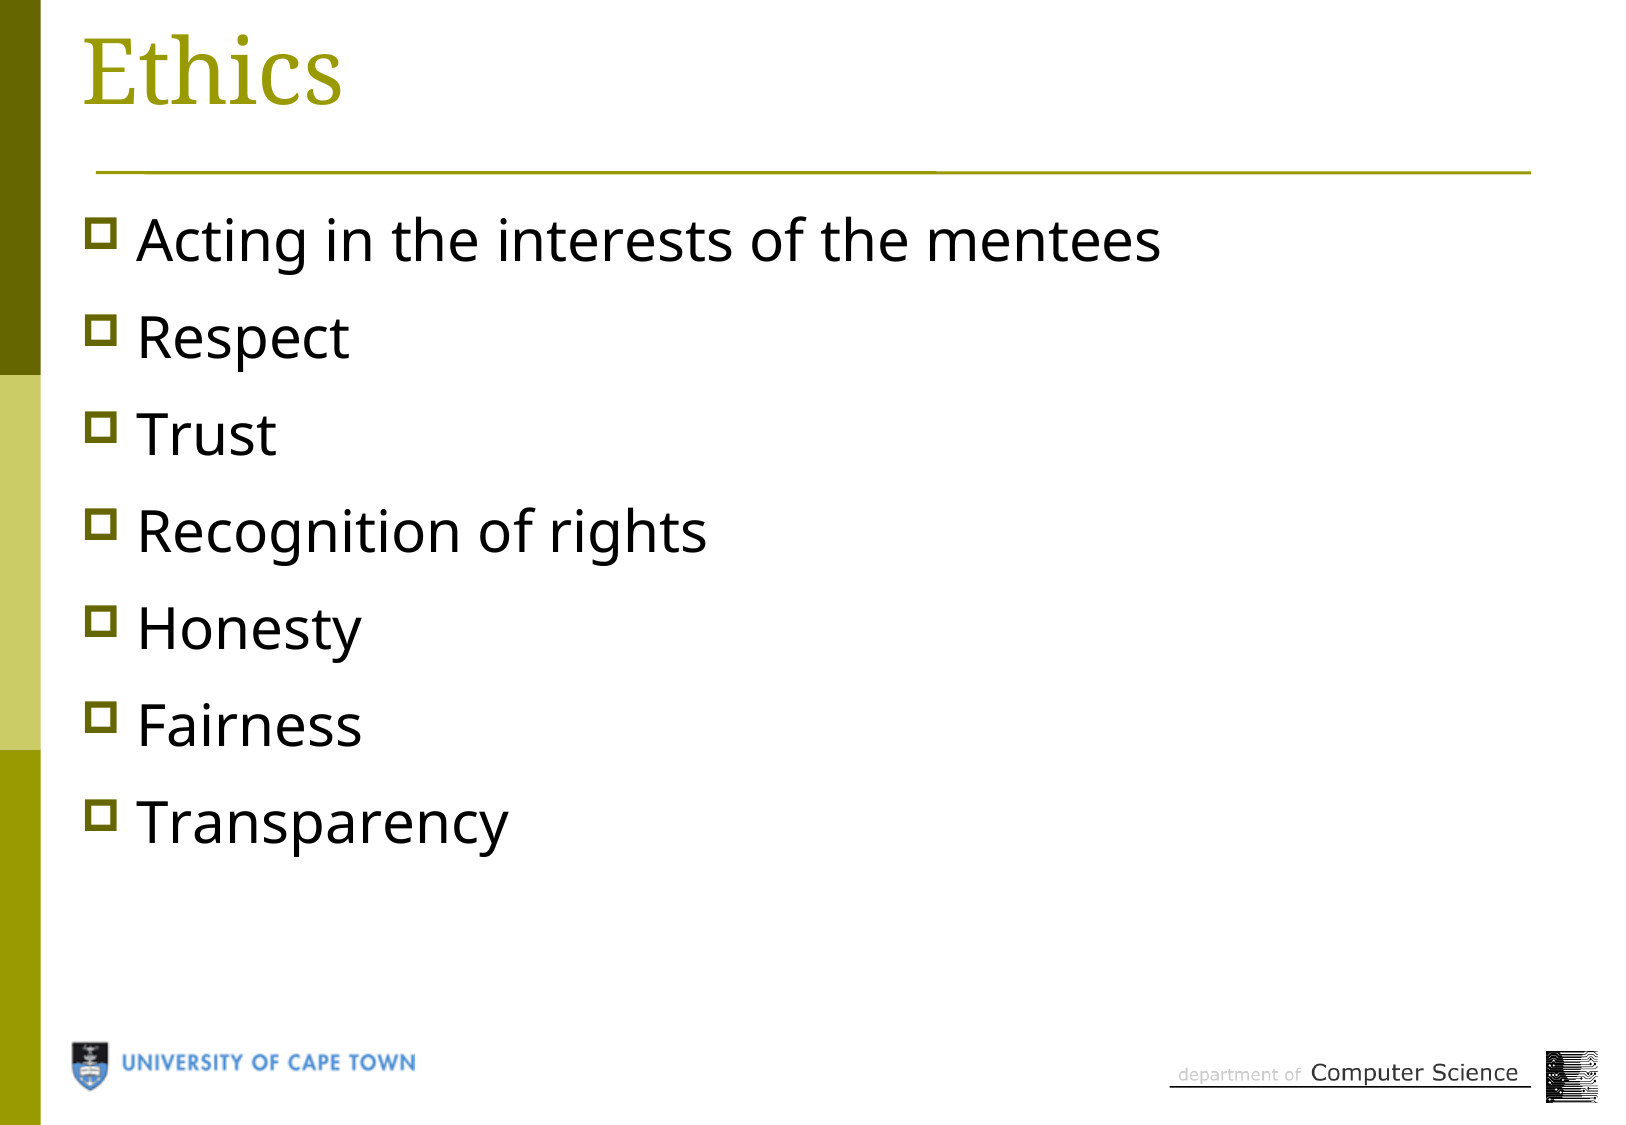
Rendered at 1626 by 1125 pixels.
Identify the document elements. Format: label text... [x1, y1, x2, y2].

list Acting in the interests of the mentees Respect Trust Recognition of rights Honesty Fairness Transparency [81, 196, 1543, 939]
picture [1169, 1043, 1532, 1091]
title Ethics [81, 0, 1543, 172]
picture [1546, 1051, 1598, 1103]
picture [61, 1024, 415, 1103]
